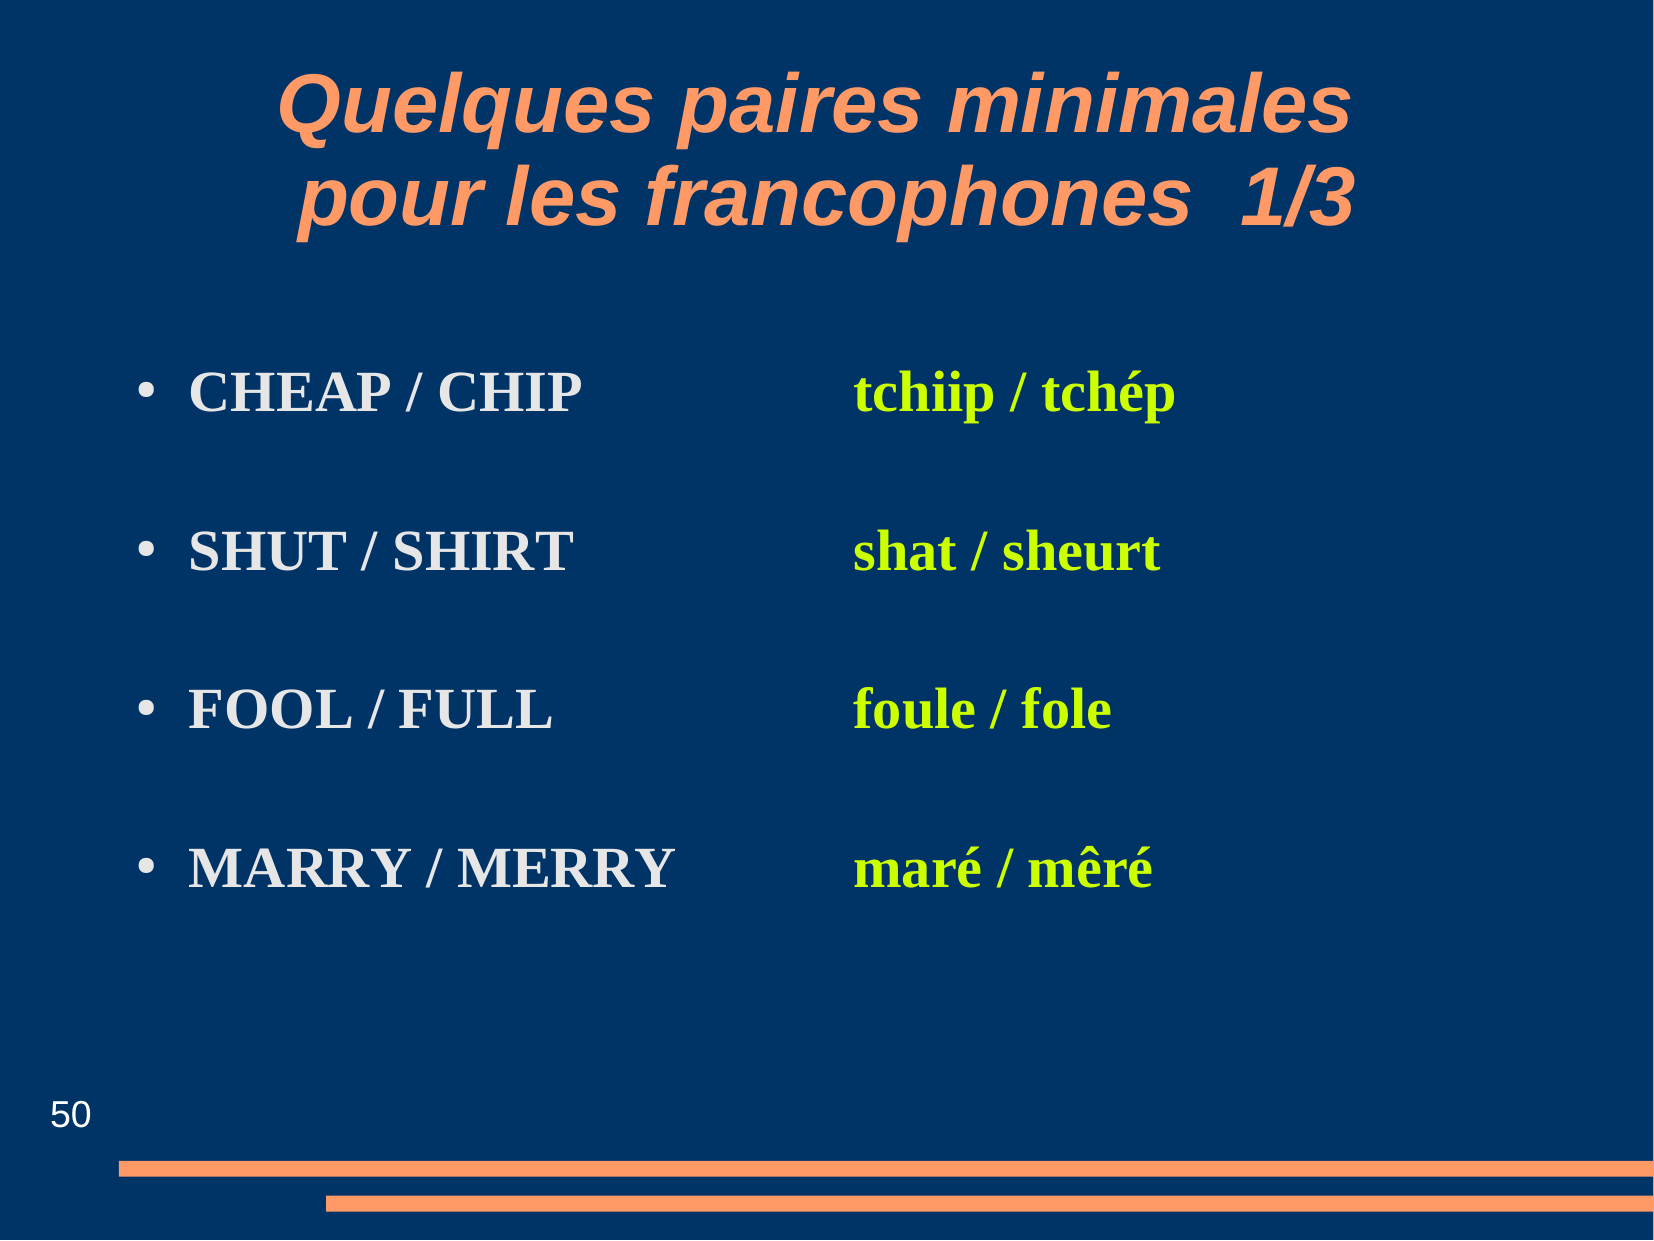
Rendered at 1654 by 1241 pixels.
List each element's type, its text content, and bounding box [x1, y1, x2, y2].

list CHEAP / CHIP tchiip / tchép SHUT / SHIRT shat / sheurt FOOL / FULL foule / fole MARRY / MERRY maré / mêré [118, 359, 1558, 1170]
title Quelques paires minimales pour les francophones 1/3 [121, 46, 1534, 254]
